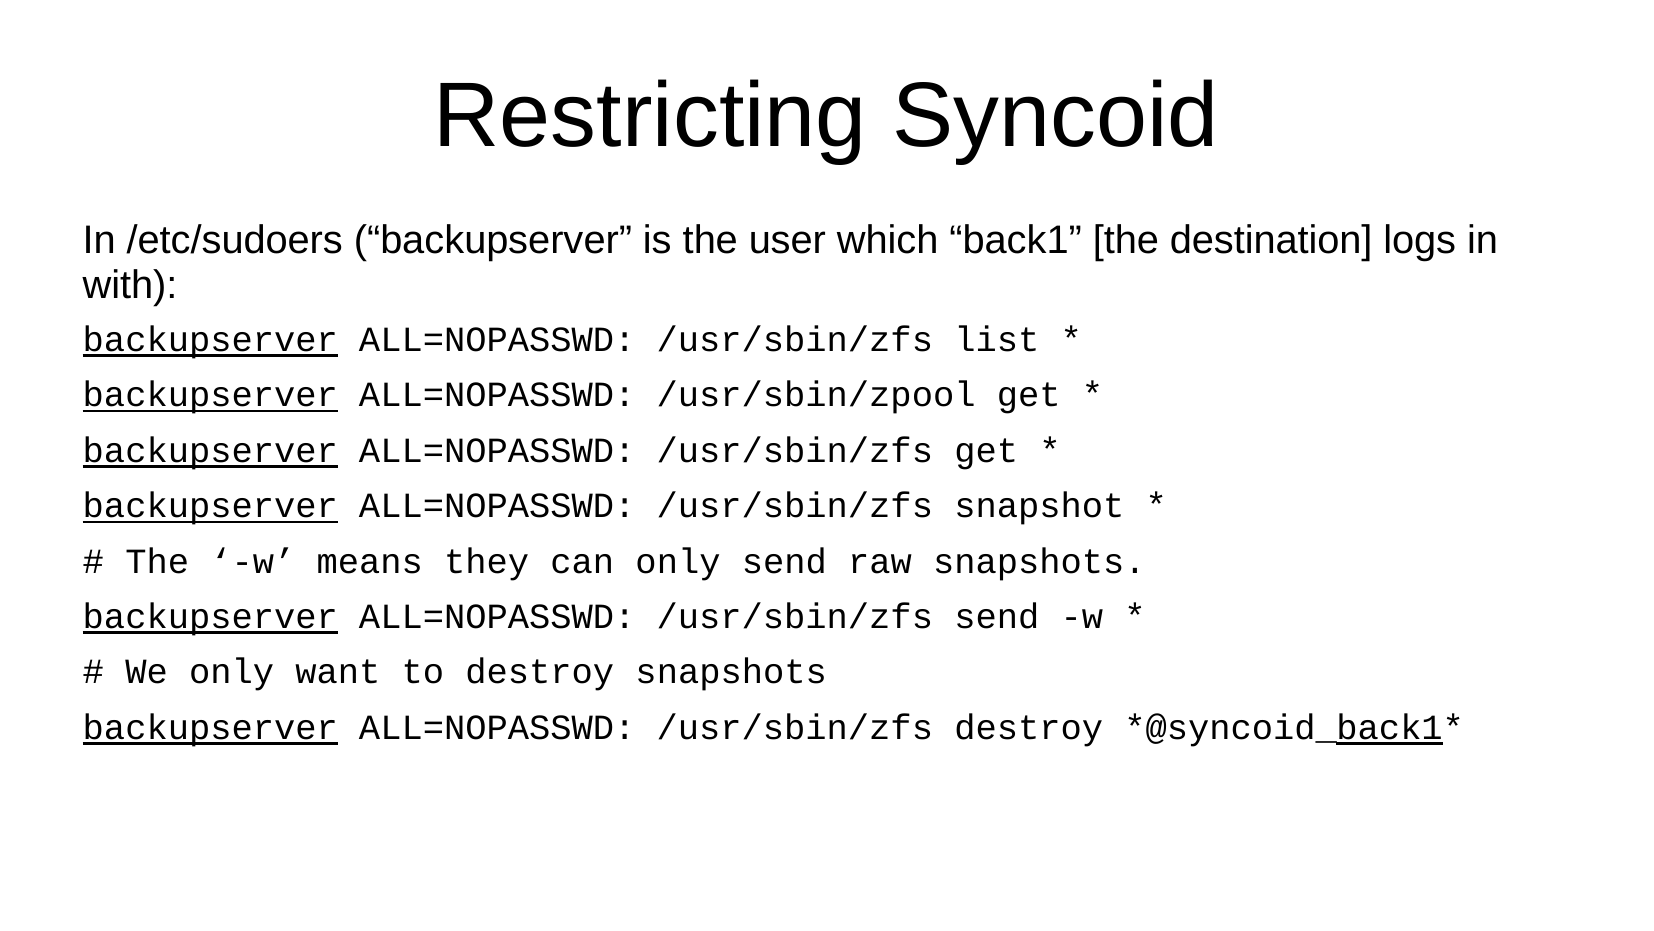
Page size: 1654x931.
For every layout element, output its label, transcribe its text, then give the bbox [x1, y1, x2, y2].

list In /etc/sudoers (“backupserver” is the user which “back1” [the destination] logs in with): backupserver ALL=NOPASSWD: /usr/sbin/zfs list * backupserver ALL=NOPASSWD: /usr/sbin/zpool get * backupserver ALL=NOPASSWD: /usr/sbin/zfs get * backupserver ALL=NOPASSWD: /usr/sbin/zfs snapshot * # The ‘-w’ means they can only send raw snapshots. backupserver ALL=NOPASSWD: /usr/sbin/zfs send -w * # We only want to destroy snapshots backupserver ALL=NOPASSWD: /usr/sbin/zfs destroy *@syncoid_back1* [82, 217, 1571, 758]
title Restricting Syncoid [82, 37, 1571, 193]
